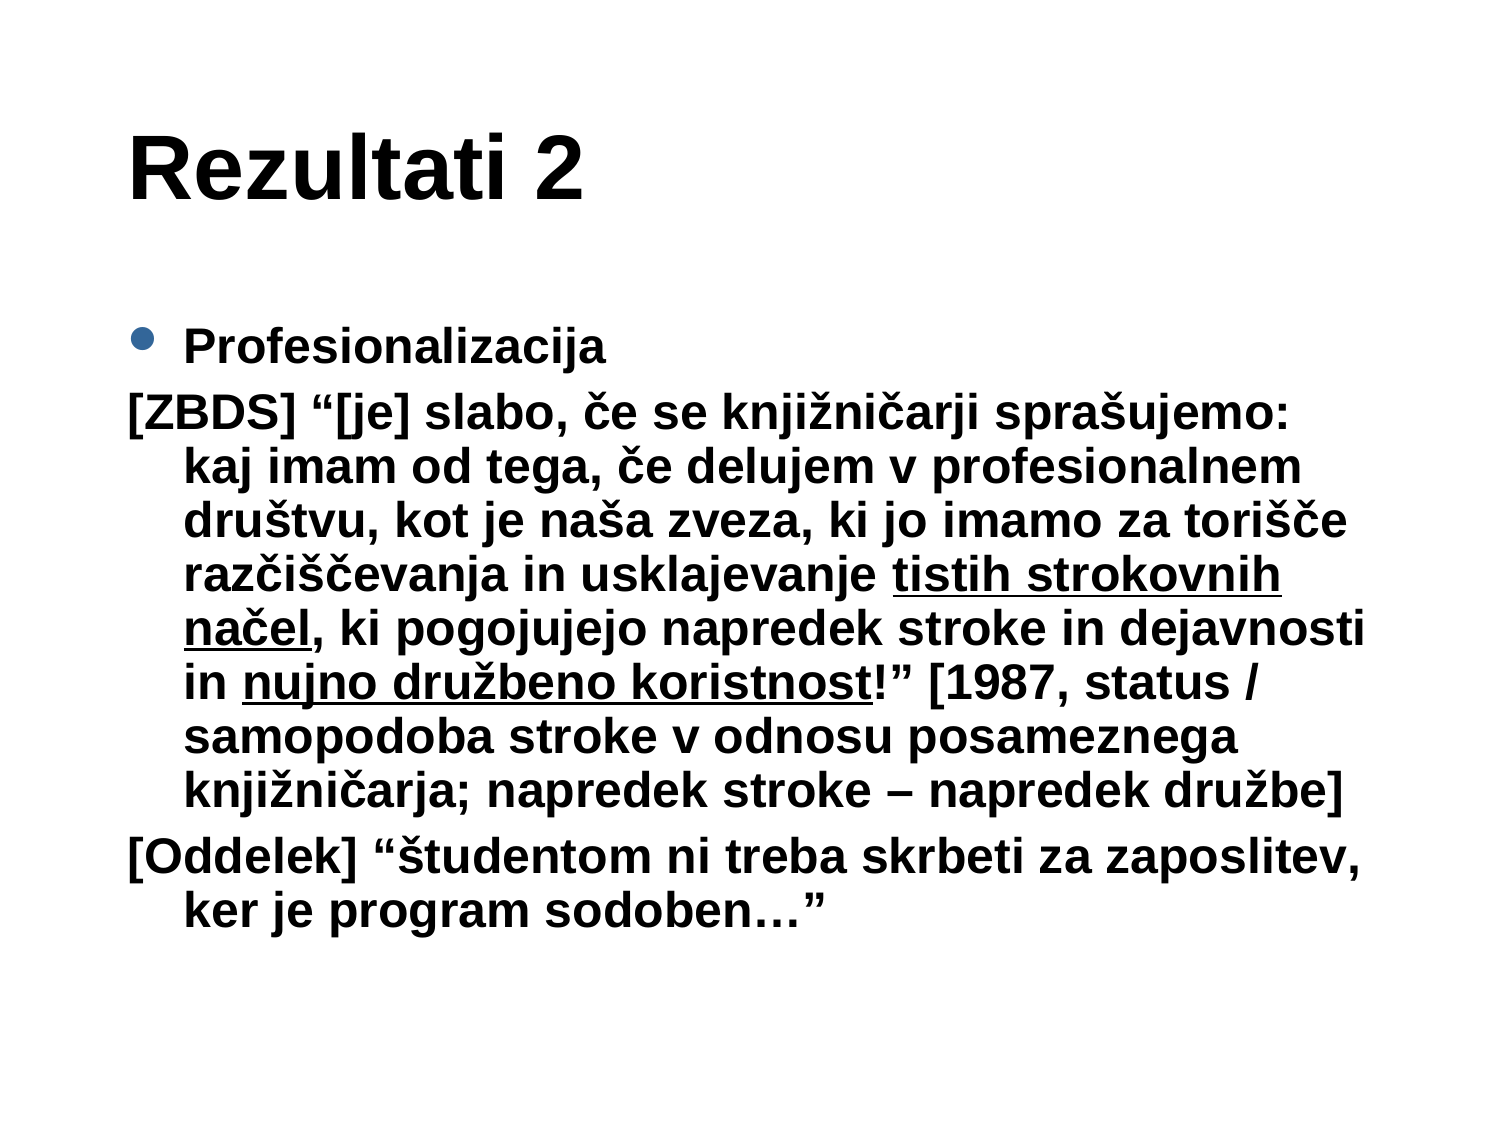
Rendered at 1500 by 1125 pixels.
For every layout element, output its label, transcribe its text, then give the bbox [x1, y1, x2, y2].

list Profesionalizacija [ZBDS] “[je] slabo, če se knjižničarji sprašujemo: kaj imam od tega, če delujem v profesionalnem društvu, kot je naša zveza, ki jo imamo za torišče razčiščevanja in usklajevanje tistih strokovnih načel, ki pogojujejo napredek stroke in dejavnosti in nujno družbeno koristnost!” [1987, status / samopodoba stroke v odnosu posameznega knjižničarja; napredek stroke – napredek družbe] [Oddelek] “študentom ni treba skrbeti za zaposlitev, ker je program sodoben…” [112, 312, 1388, 988]
title Rezultati 2 [112, 37, 1388, 225]
